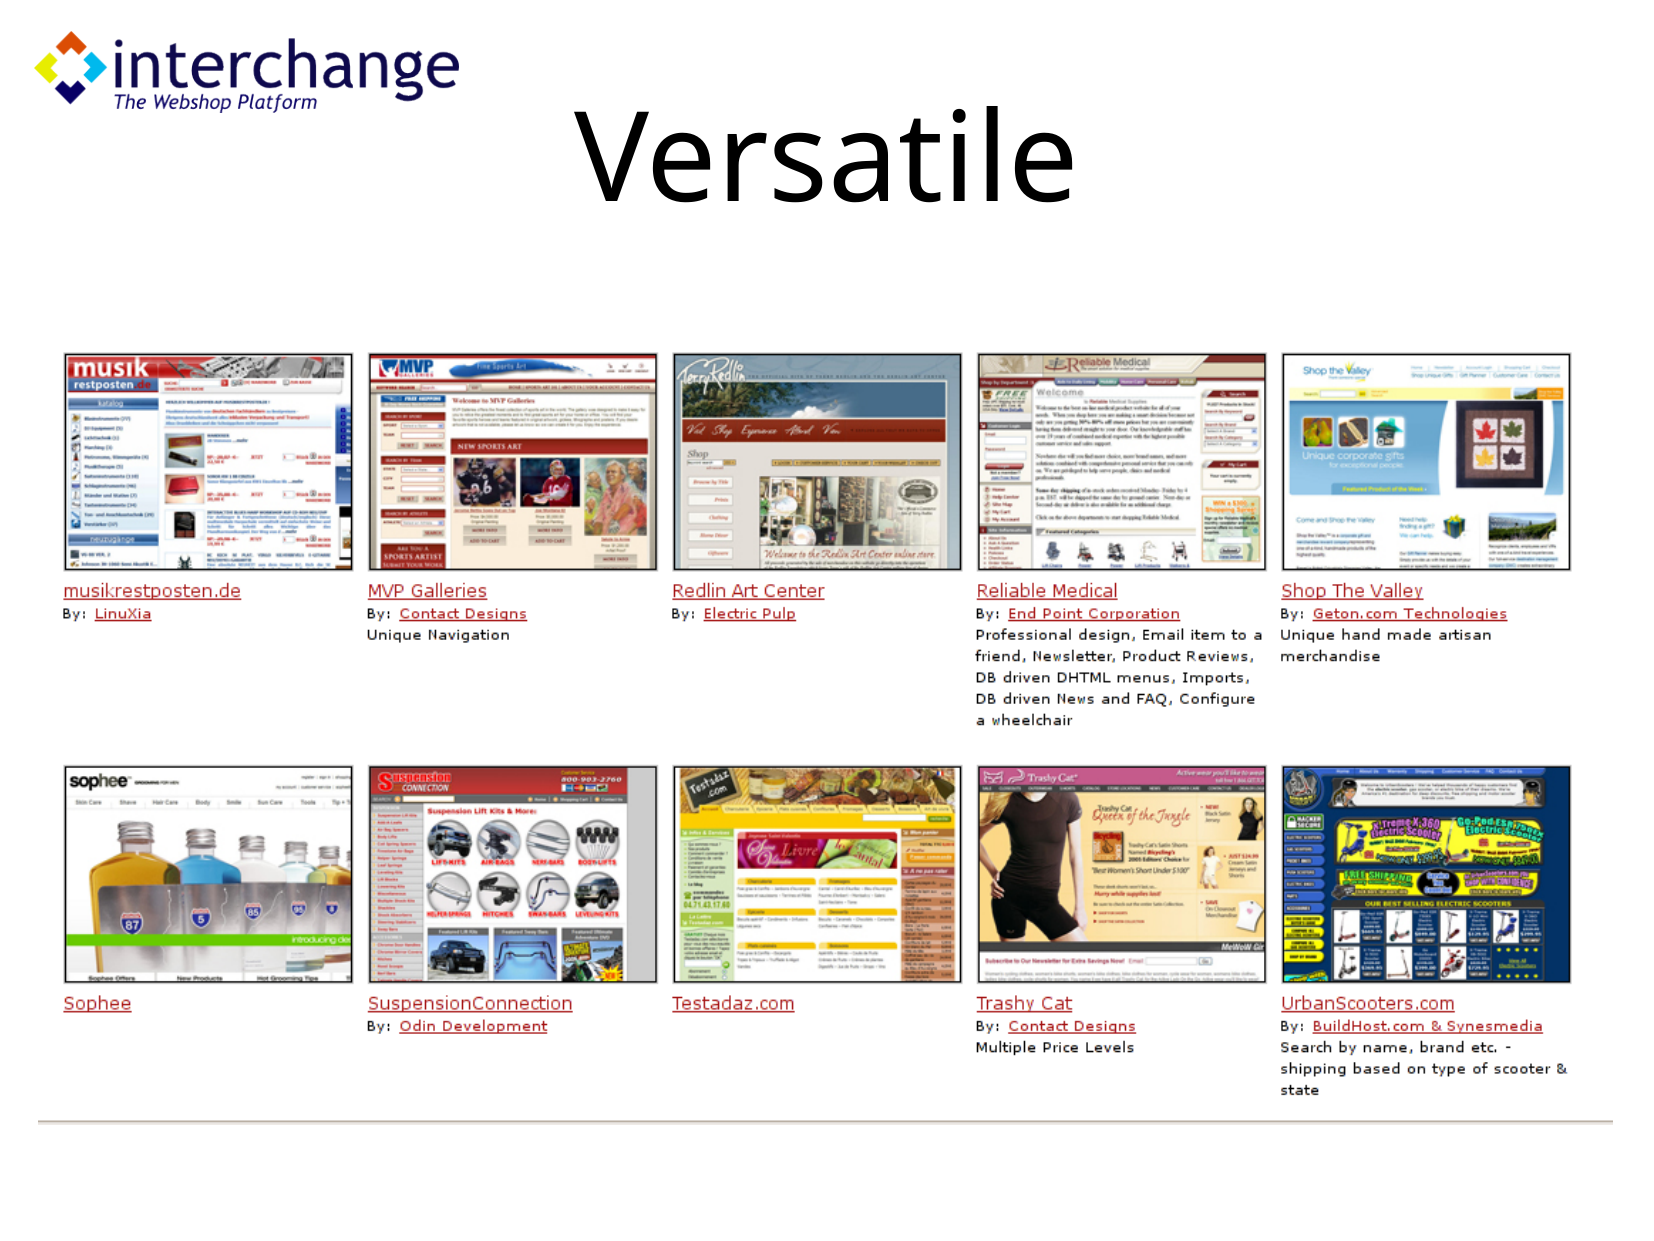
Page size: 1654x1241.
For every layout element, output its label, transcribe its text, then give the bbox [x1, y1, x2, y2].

picture [38, 337, 1613, 1126]
title Versatile [82, 49, 1571, 257]
picture [34, 31, 459, 113]
